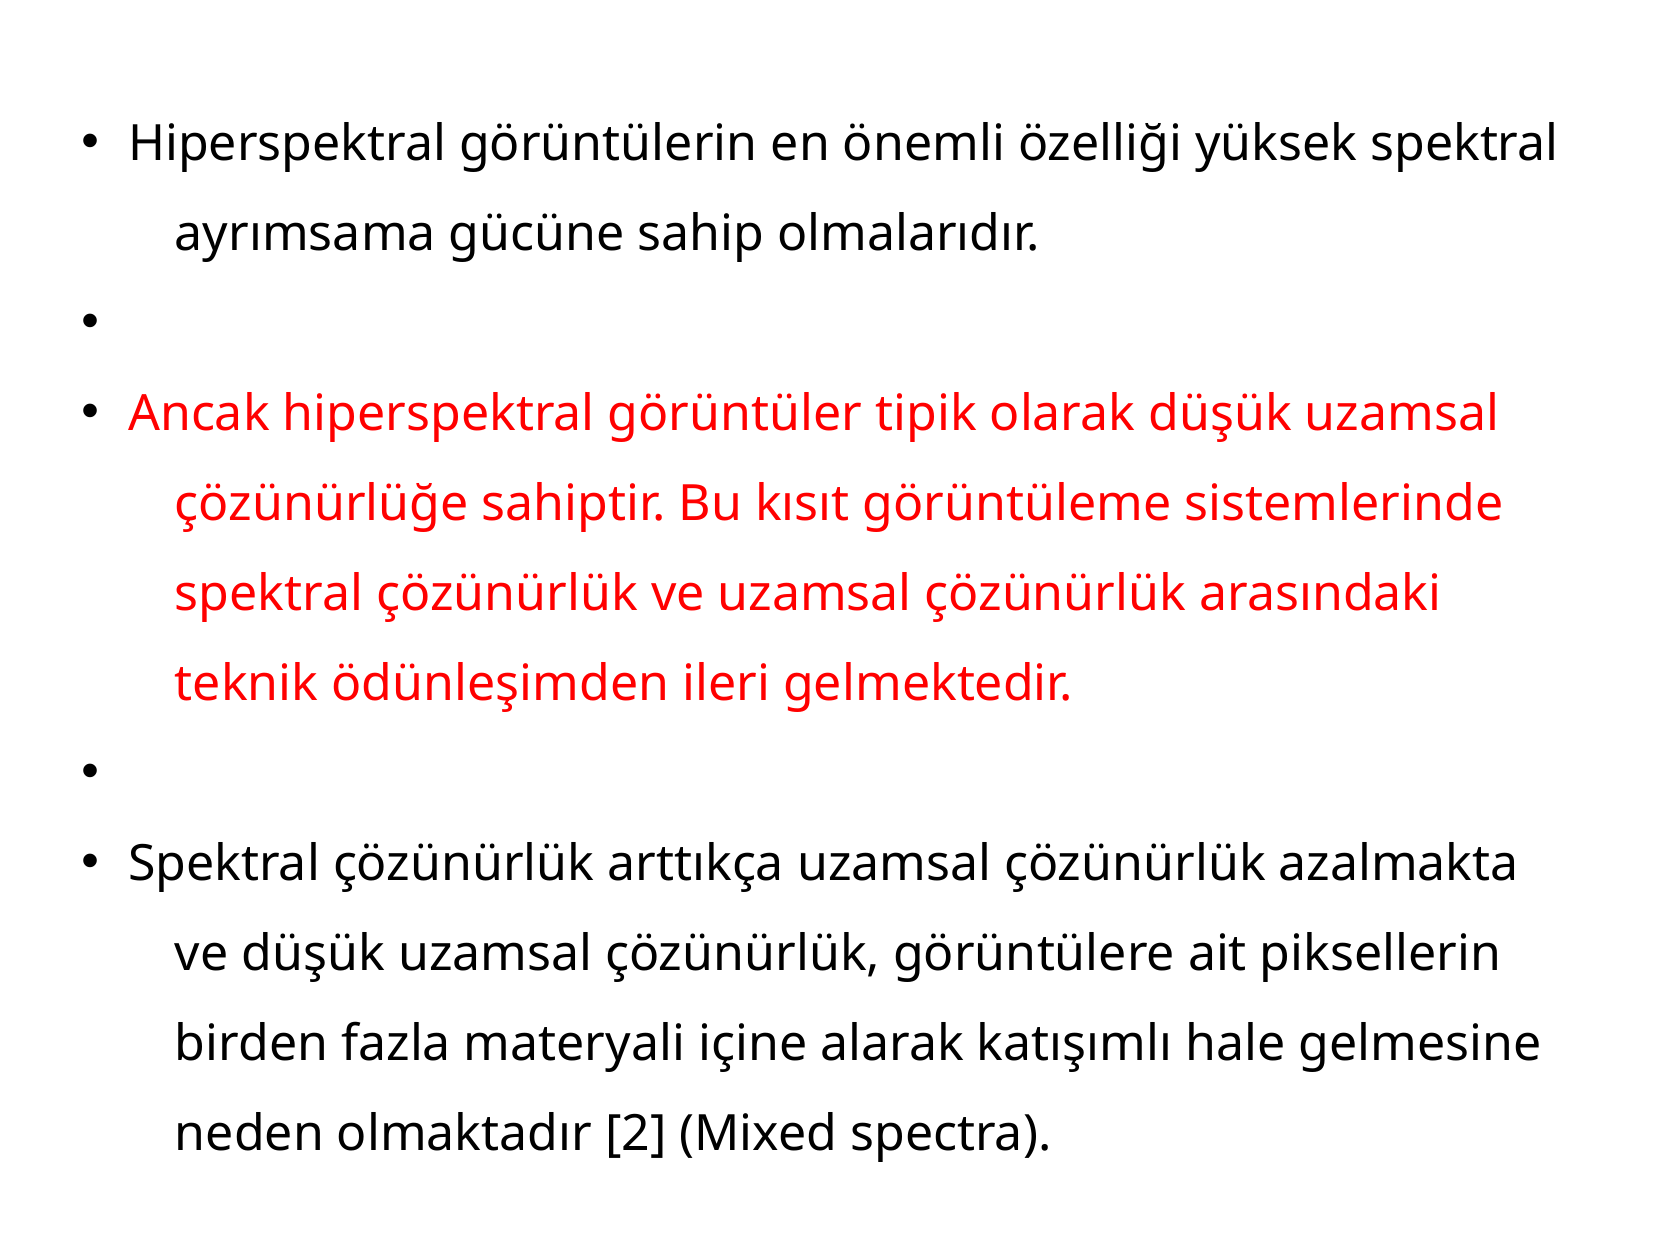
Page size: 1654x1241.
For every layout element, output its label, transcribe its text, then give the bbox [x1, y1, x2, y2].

text_box Hiperspektral görüntülerin en önemli özelliği yüksek spektral ayrımsama gücüne sahip olmalarıdır. Ancak hiperspektral görüntüler tipik olarak düşük uzamsal çözünürlüğe sahiptir. Bu kısıt görüntüleme sistemlerinde spektral çözünürlük ve uzamsal çözünürlük arasındaki teknik ödünleşimden ileri gelmektedir. Spektral çözünürlük arttıkça uzamsal çözünürlük azalmakta ve düşük uzamsal çözünürlük, görüntülere ait piksellerin birden fazla materyali içine alarak katışımlı hale gelmesine neden olmaktadır [2] (Mixed spectra). [66, 73, 1587, 1168]
